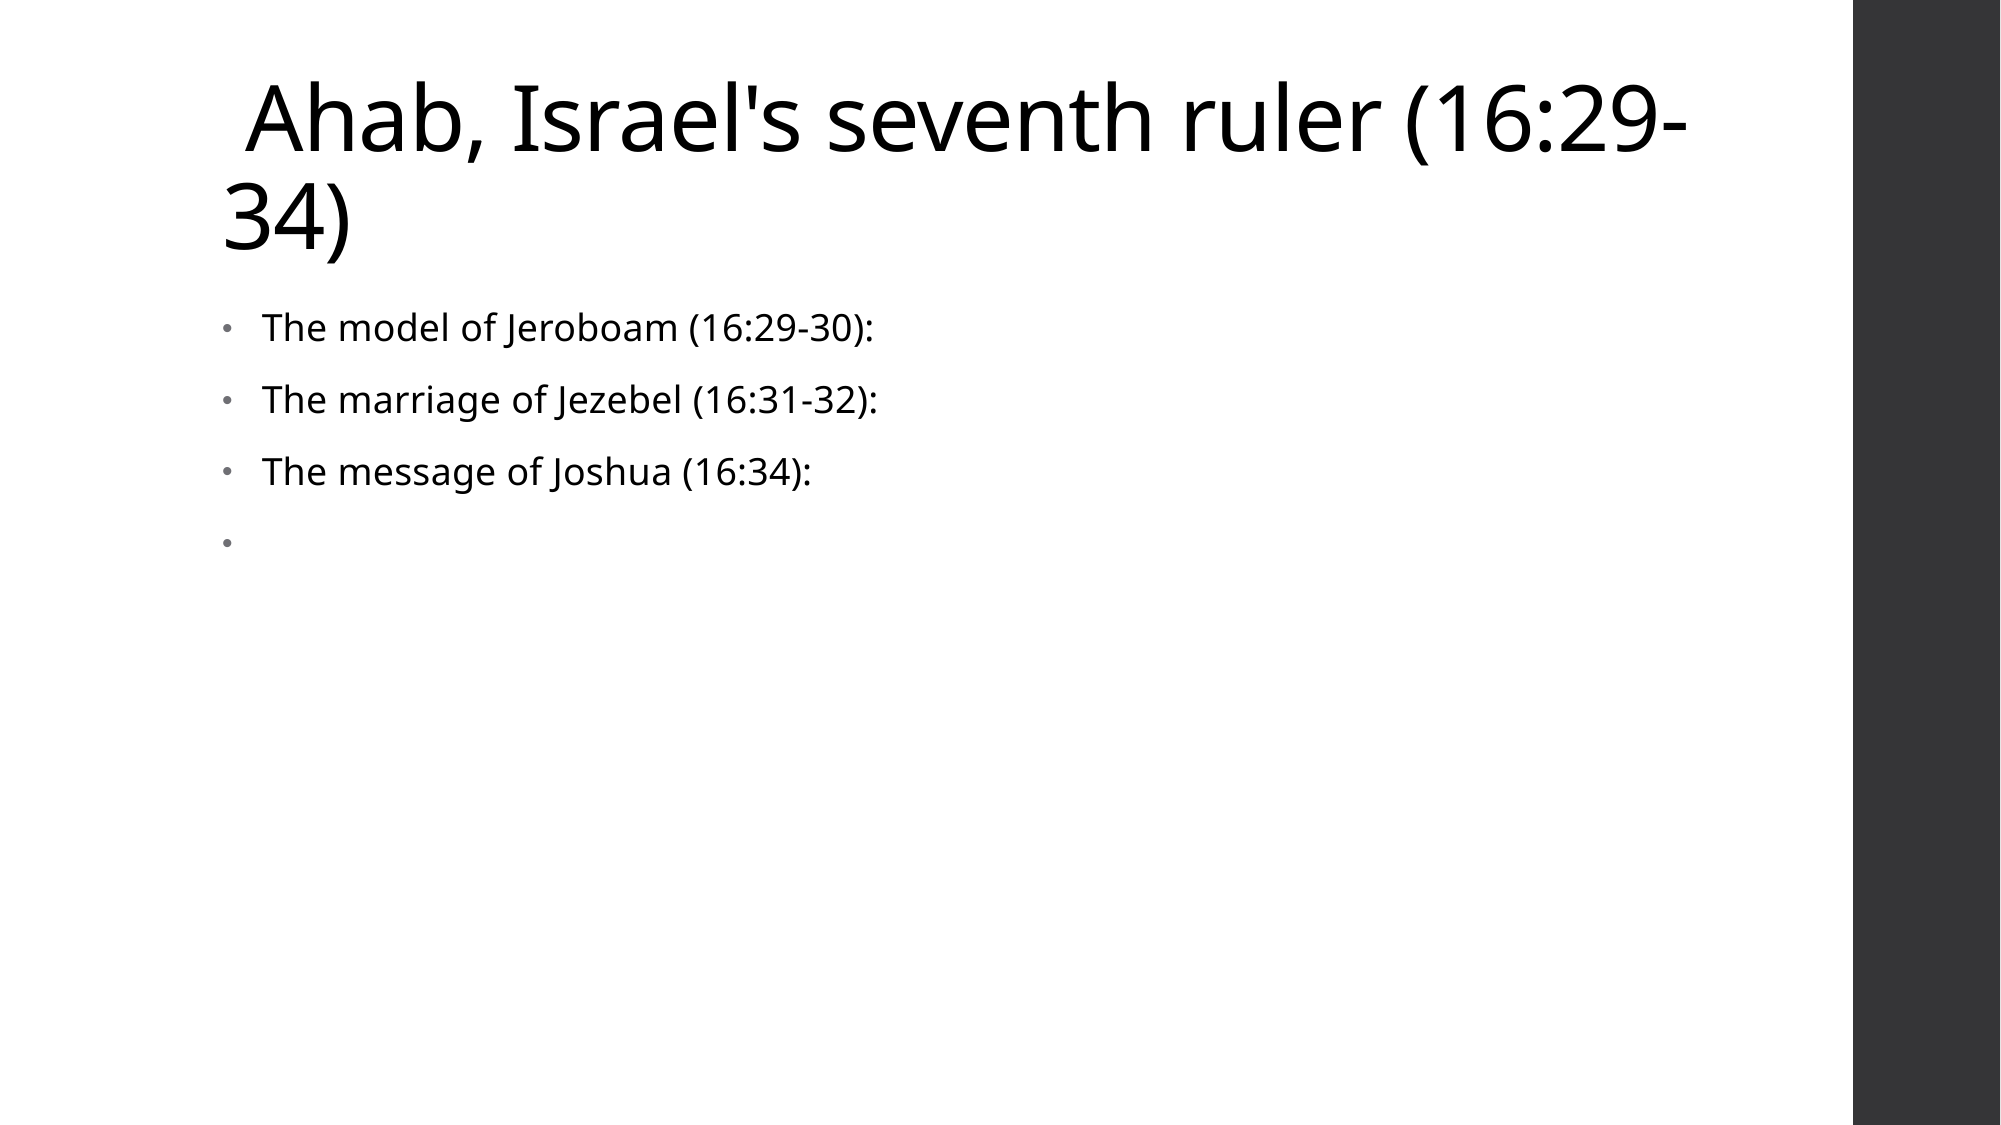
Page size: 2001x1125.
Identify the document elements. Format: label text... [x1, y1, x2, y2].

list The model of Jeroboam (16:29-30): The marriage of Jezebel (16:31-32): The message of Joshua (16:34): [206, 299, 1617, 1014]
title Ahab, Israel's seventh ruler (16:29-34) [206, 60, 1797, 278]
